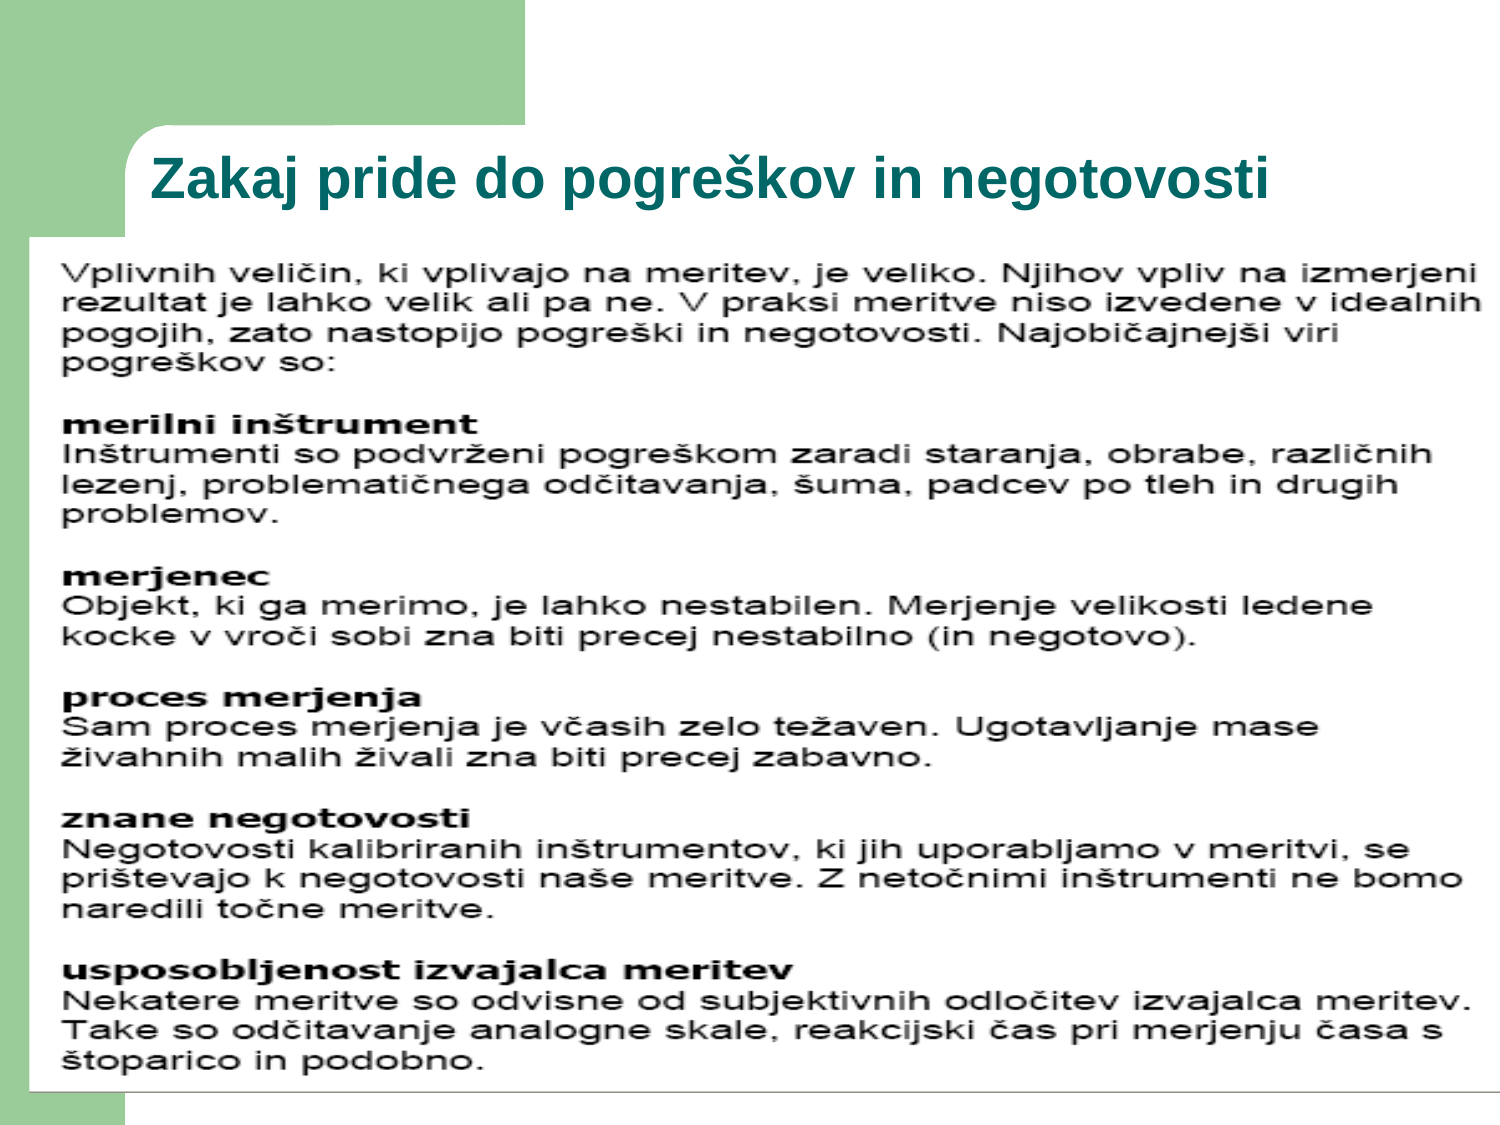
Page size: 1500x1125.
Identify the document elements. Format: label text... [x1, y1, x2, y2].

title Zakaj pride do pogreškov in negotovosti [135, 54, 1413, 219]
text_box [29, 237, 1500, 1093]
